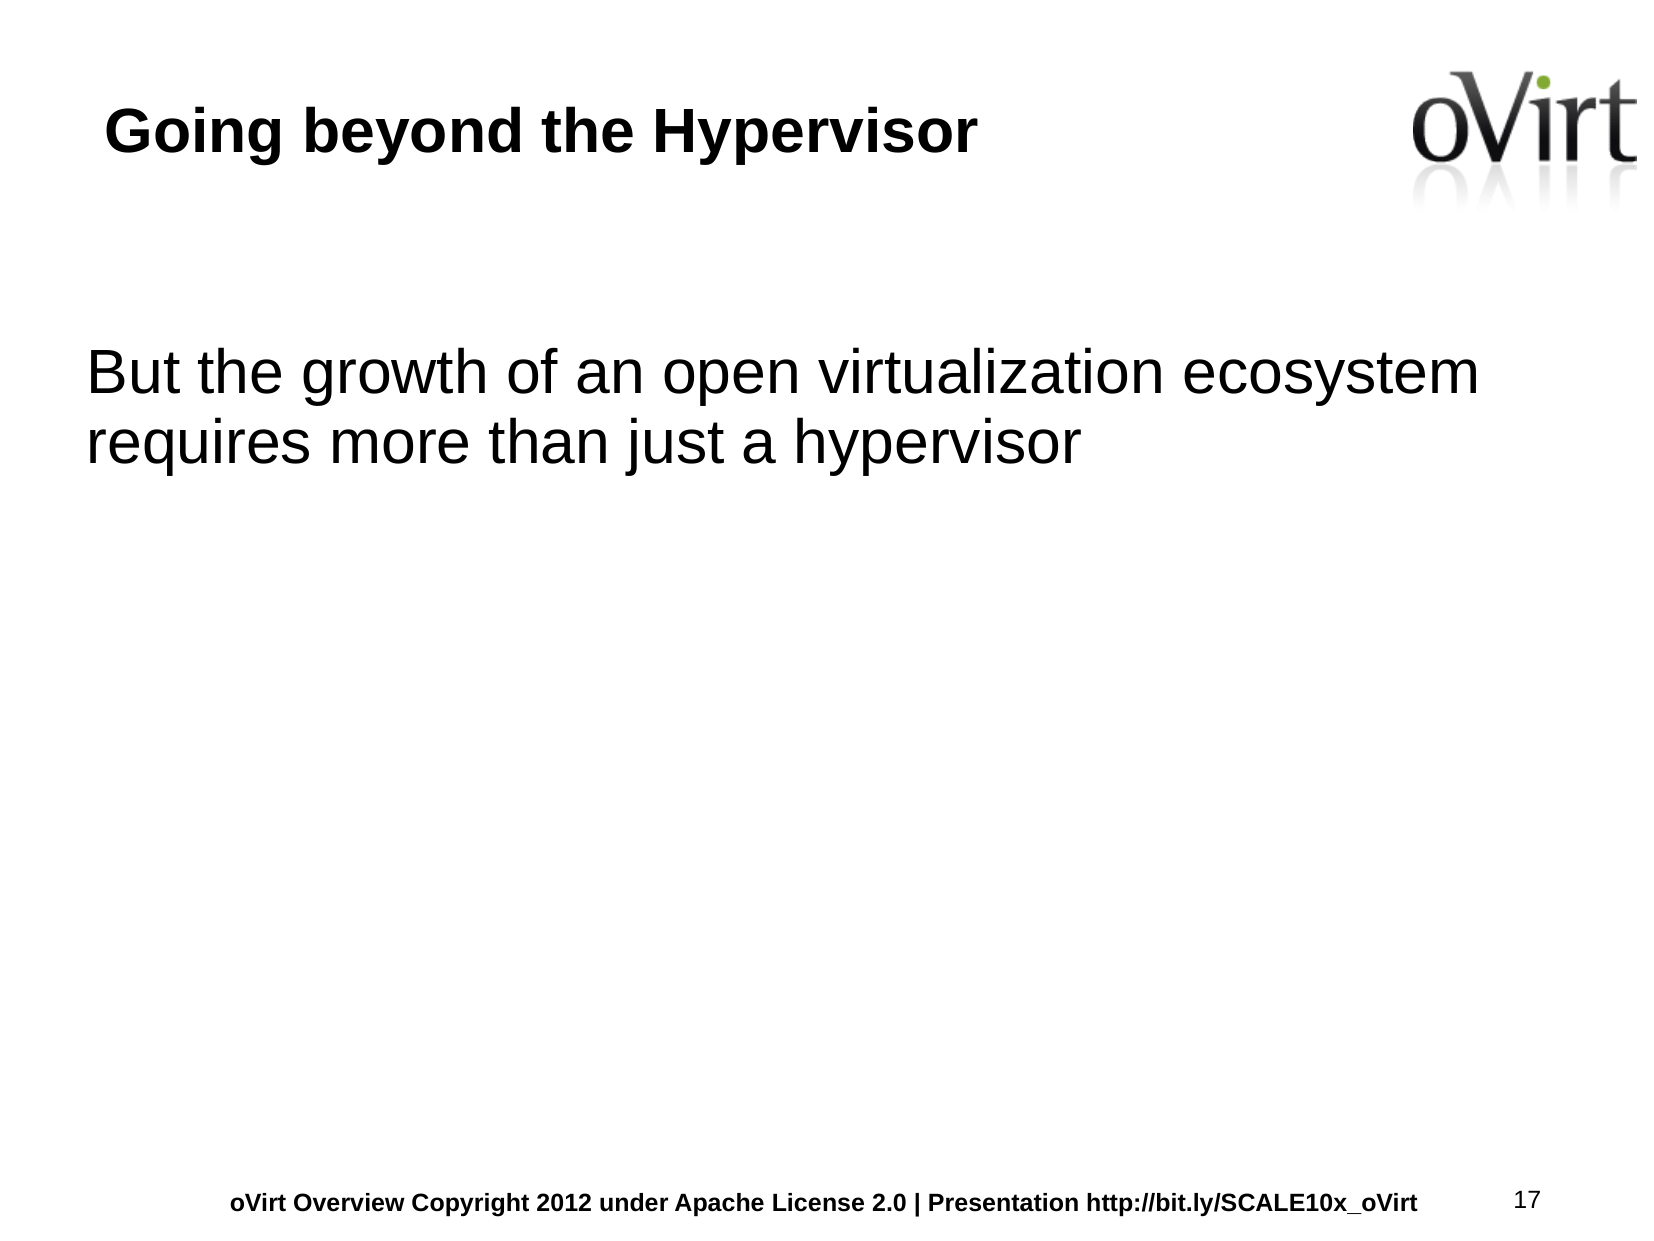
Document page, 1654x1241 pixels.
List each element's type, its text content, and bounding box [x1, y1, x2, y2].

list But the growth of an open virtualization ecosystem requires more than just a hypervisor [86, 337, 1576, 526]
picture [1413, 63, 1637, 212]
title Going beyond the Hypervisor [82, 37, 1303, 226]
